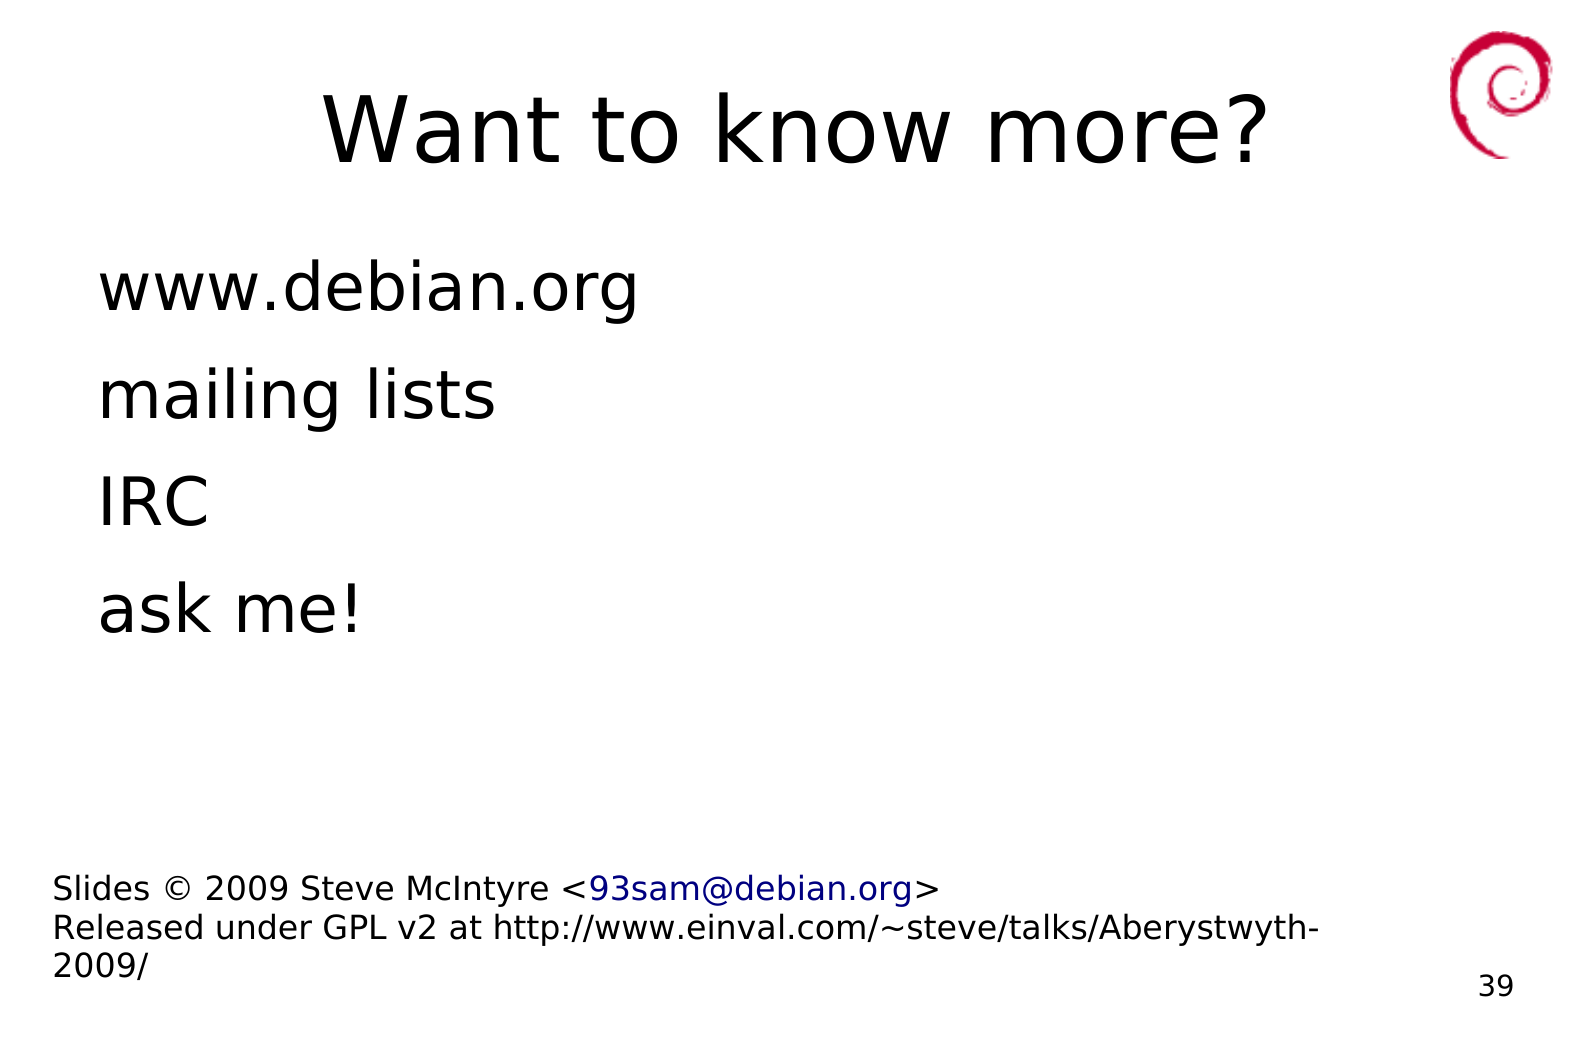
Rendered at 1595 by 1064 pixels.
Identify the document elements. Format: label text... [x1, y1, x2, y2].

title Want to know more? [79, 42, 1515, 221]
list www.debian.org mailing lists IRC ask me! [79, 248, 1515, 649]
picture [1450, 31, 1555, 159]
text_box Slides © 2009 Steve McIntyre <93sam@debian.org> Released under GPL v2 at http://www.einval.com/~steve/talks/Aberystwyth-2009/ [37, 862, 1388, 993]
